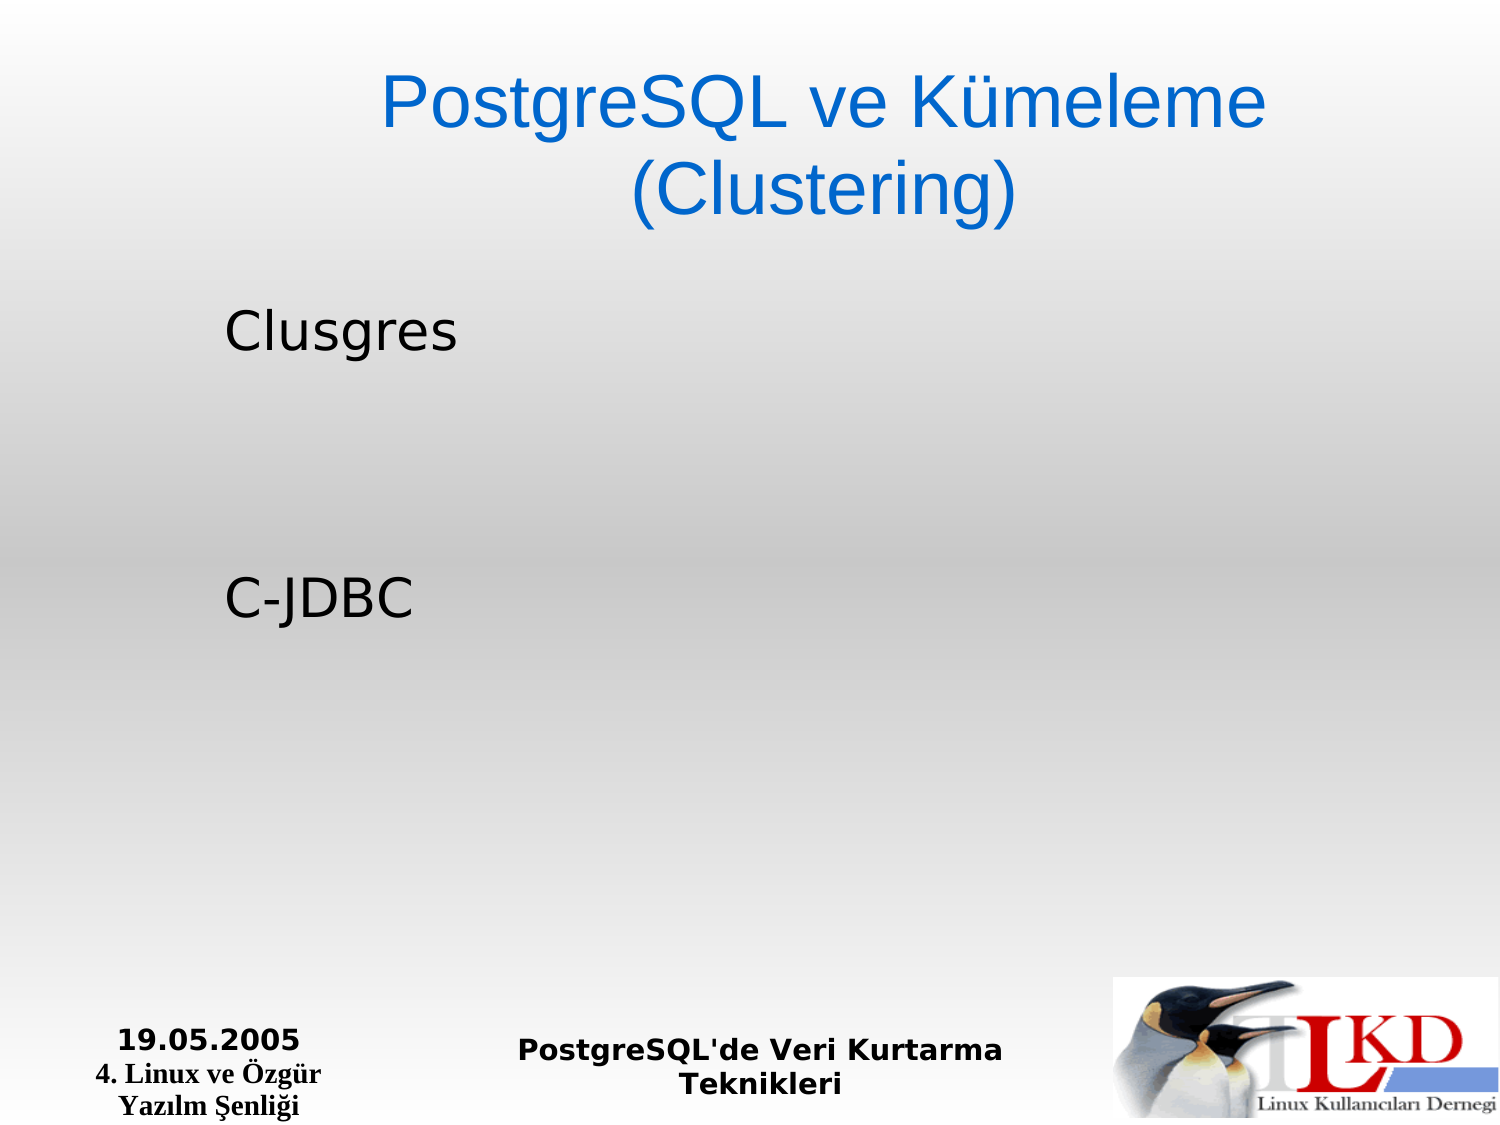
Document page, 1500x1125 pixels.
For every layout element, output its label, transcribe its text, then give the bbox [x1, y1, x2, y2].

list Clusgres C-JDBC [224, 299, 1425, 975]
picture [1113, 977, 1499, 1118]
title PostgreSQL ve Kümeleme (Clustering) [224, 29, 1425, 257]
